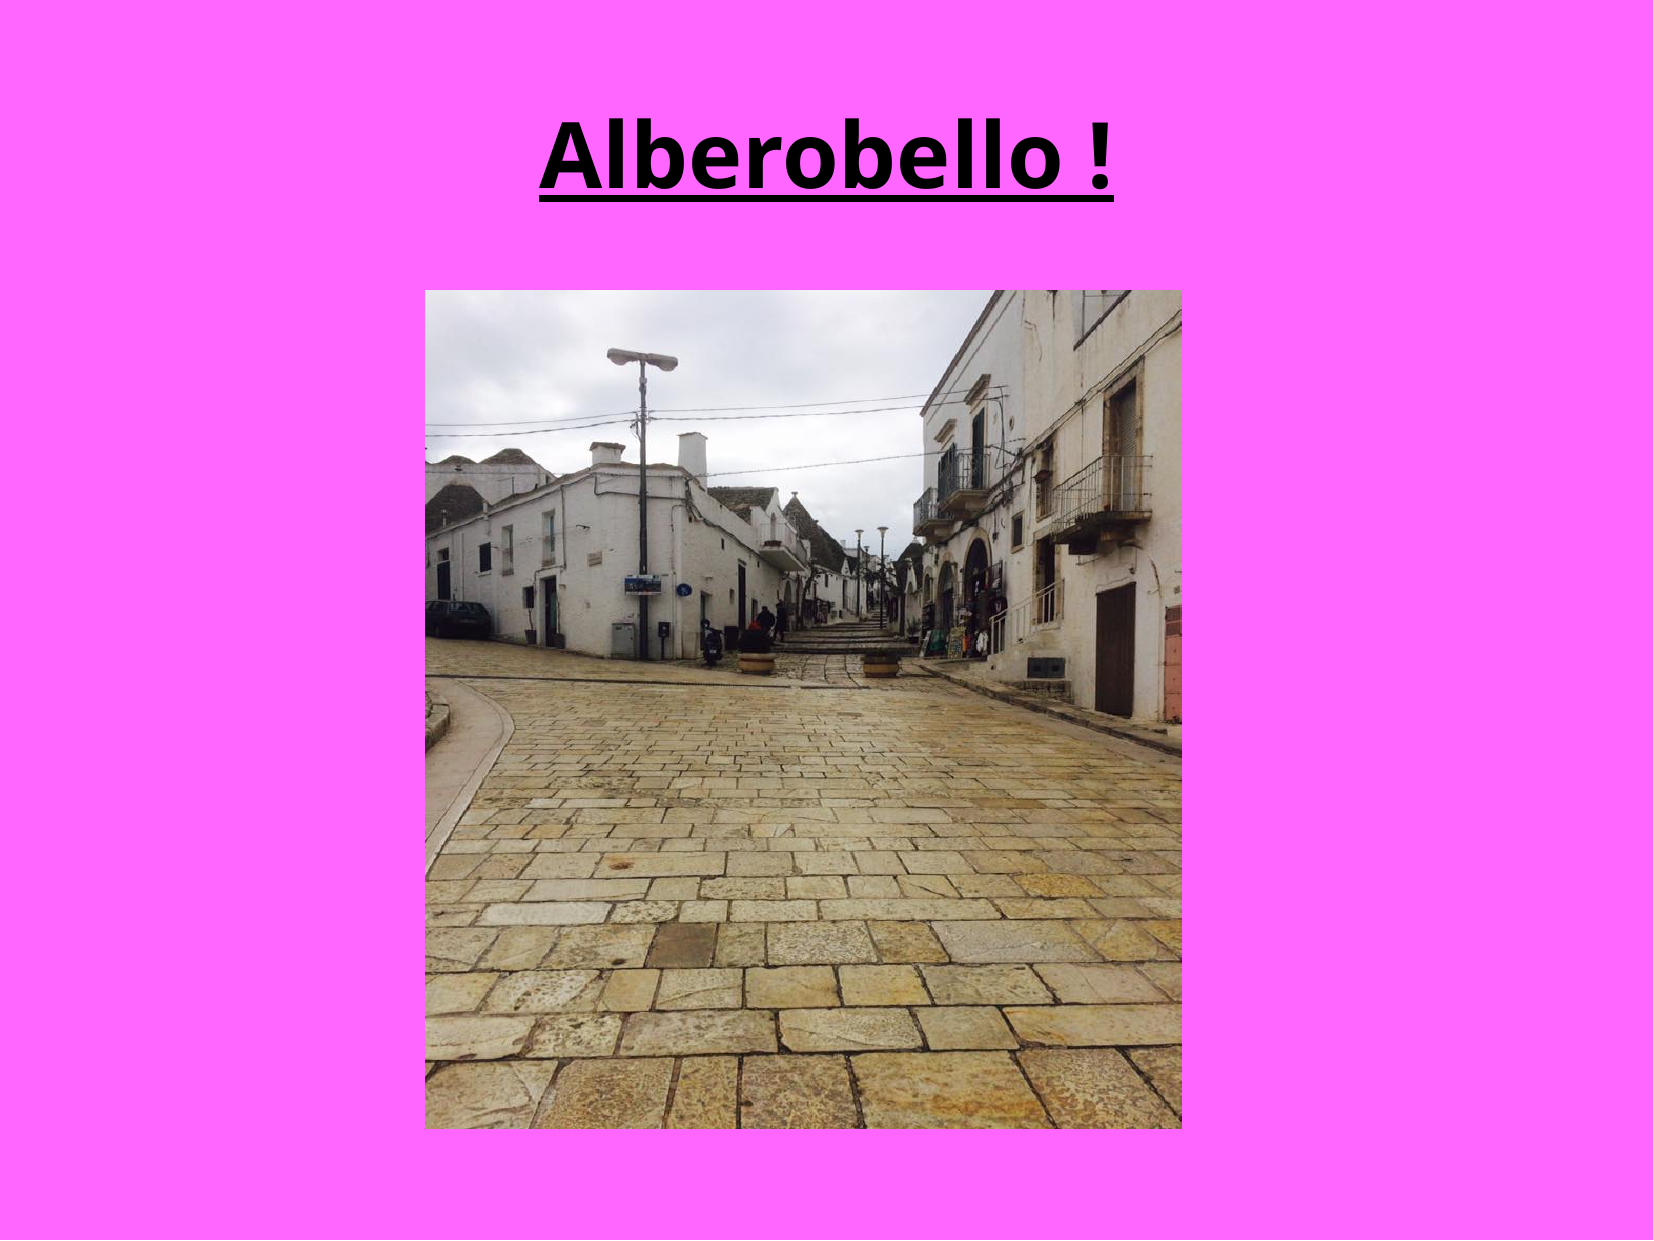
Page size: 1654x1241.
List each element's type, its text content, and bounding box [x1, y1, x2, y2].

picture [425, 290, 1182, 1129]
title Alberobello ! [82, 49, 1571, 257]
